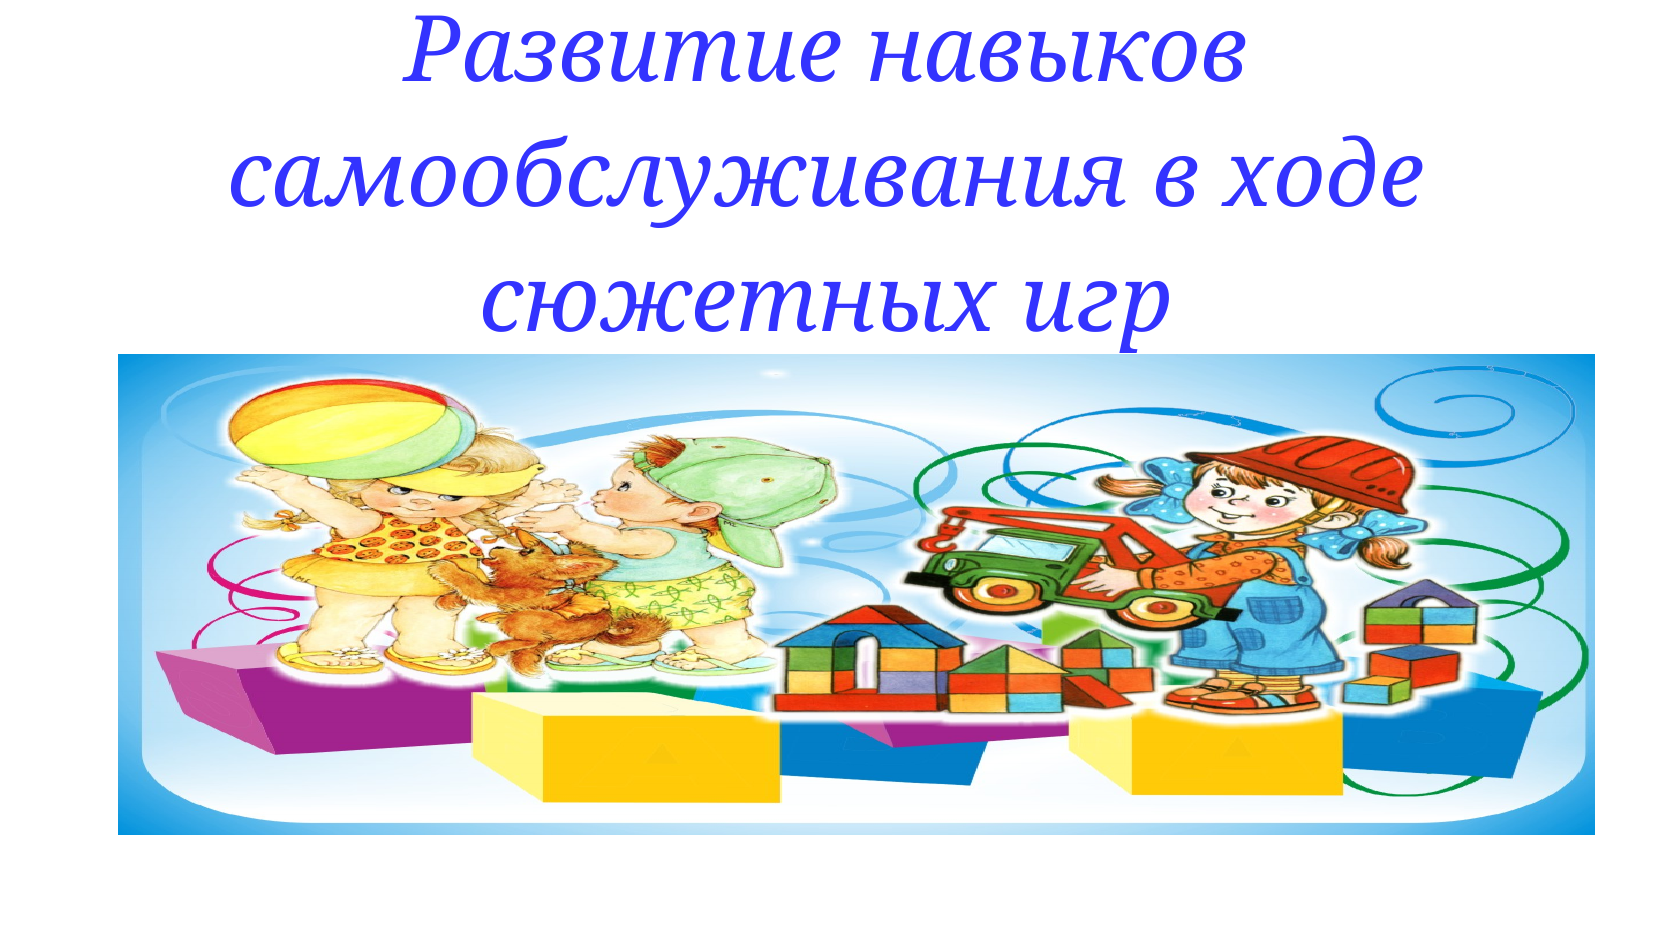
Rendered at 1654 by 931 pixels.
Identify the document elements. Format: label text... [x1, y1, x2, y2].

picture [118, 354, 1595, 835]
title Развитие навыков самообслуживания в ходе сюжетных игр [82, 33, 1571, 309]
